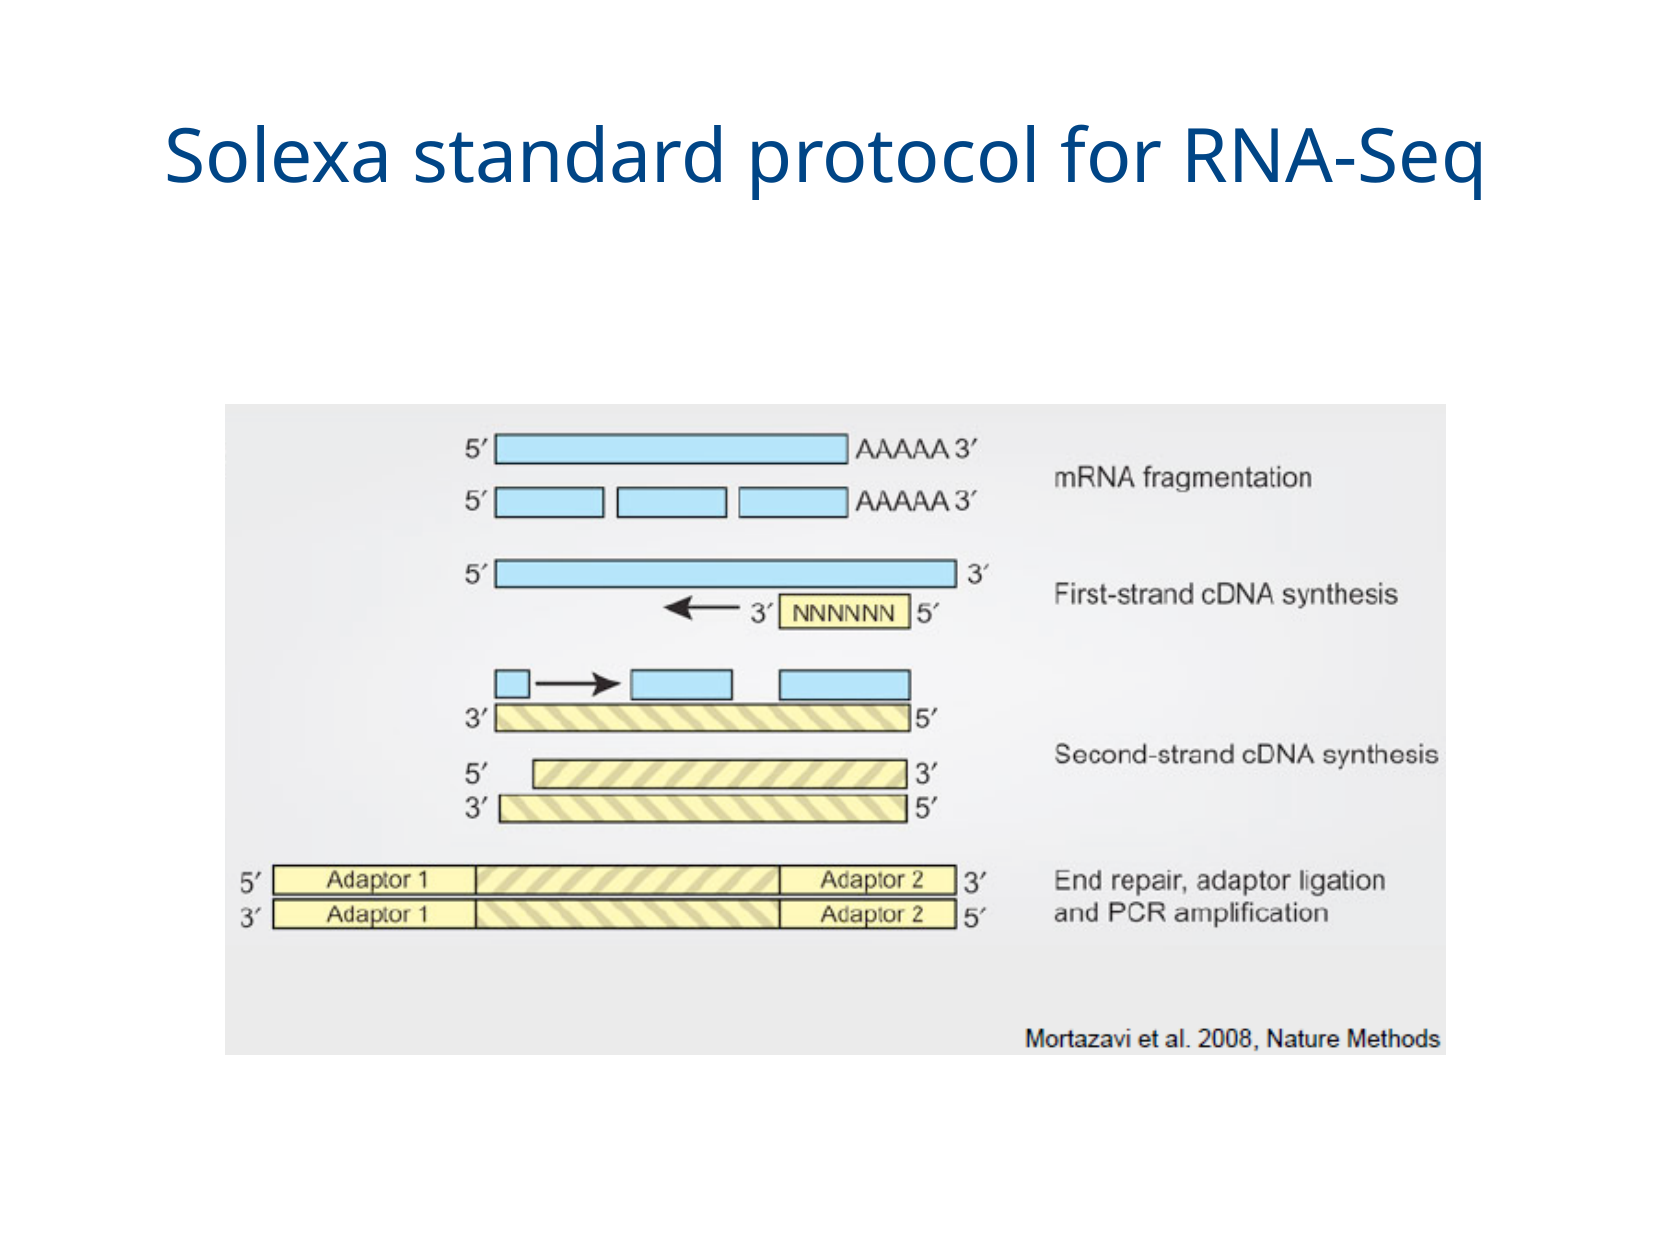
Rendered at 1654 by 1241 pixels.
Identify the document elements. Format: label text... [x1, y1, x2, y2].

picture [225, 404, 1446, 1055]
title Solexa standard protocol for RNA-Seq [82, 49, 1571, 257]
